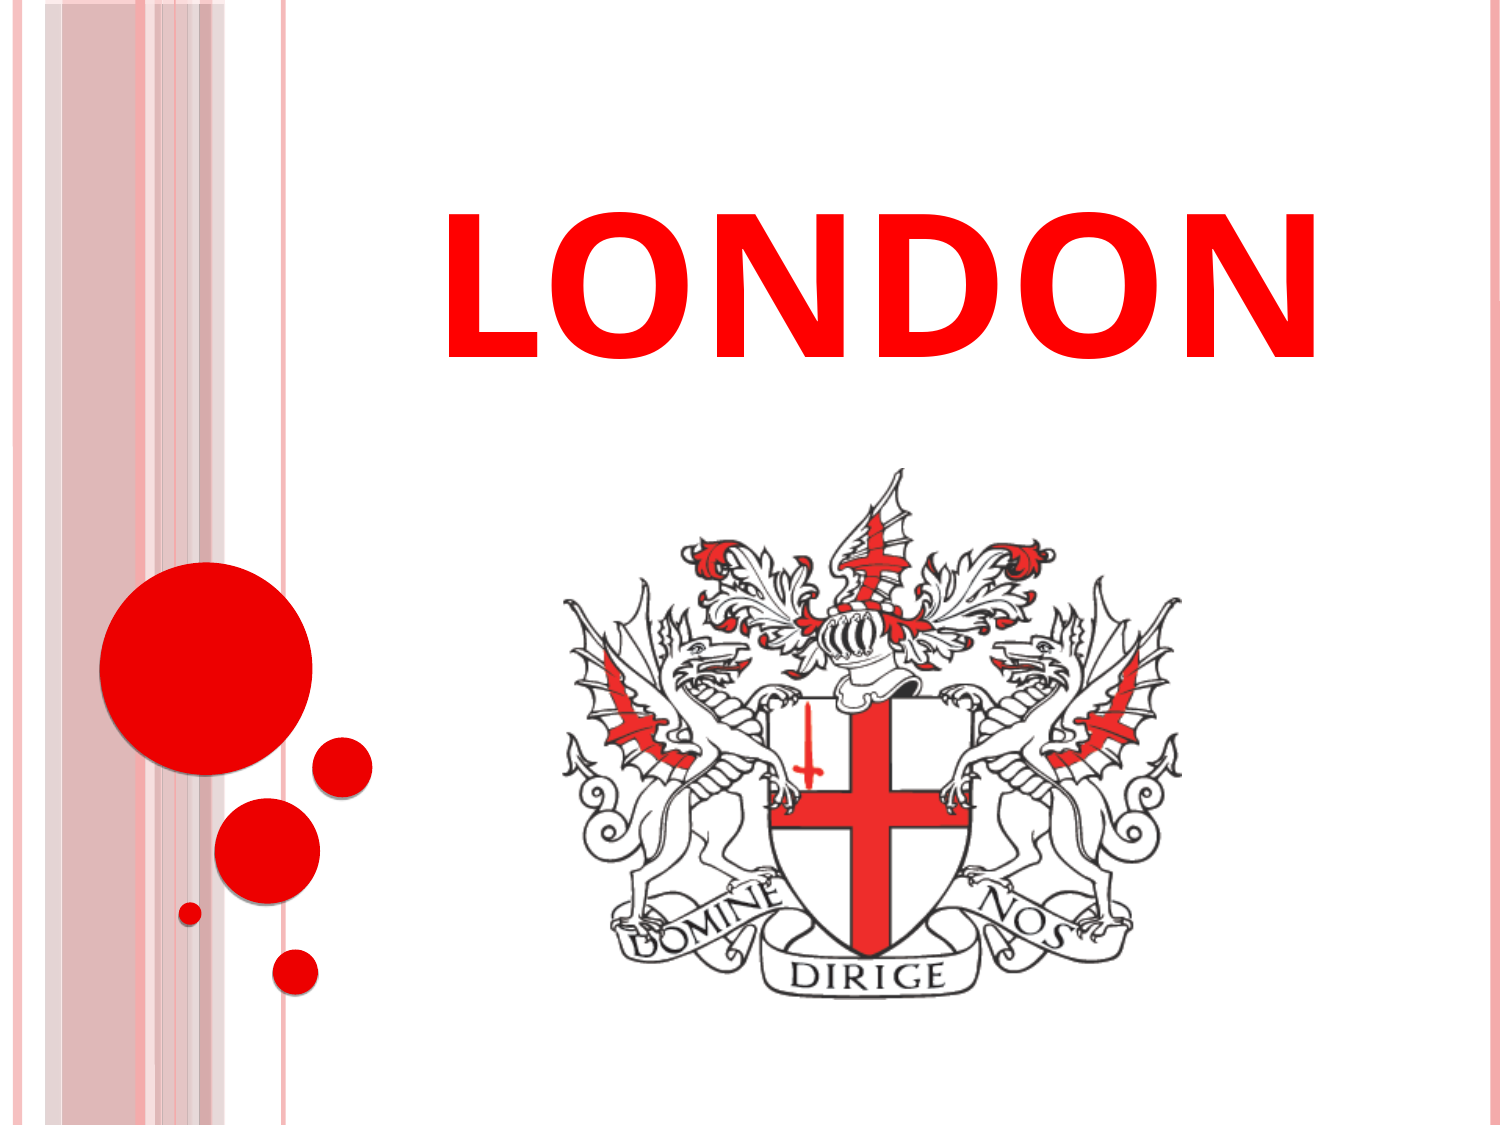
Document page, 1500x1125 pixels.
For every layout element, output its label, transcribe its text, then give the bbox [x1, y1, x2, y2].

title london [375, 93, 1388, 405]
picture [562, 468, 1182, 1000]
